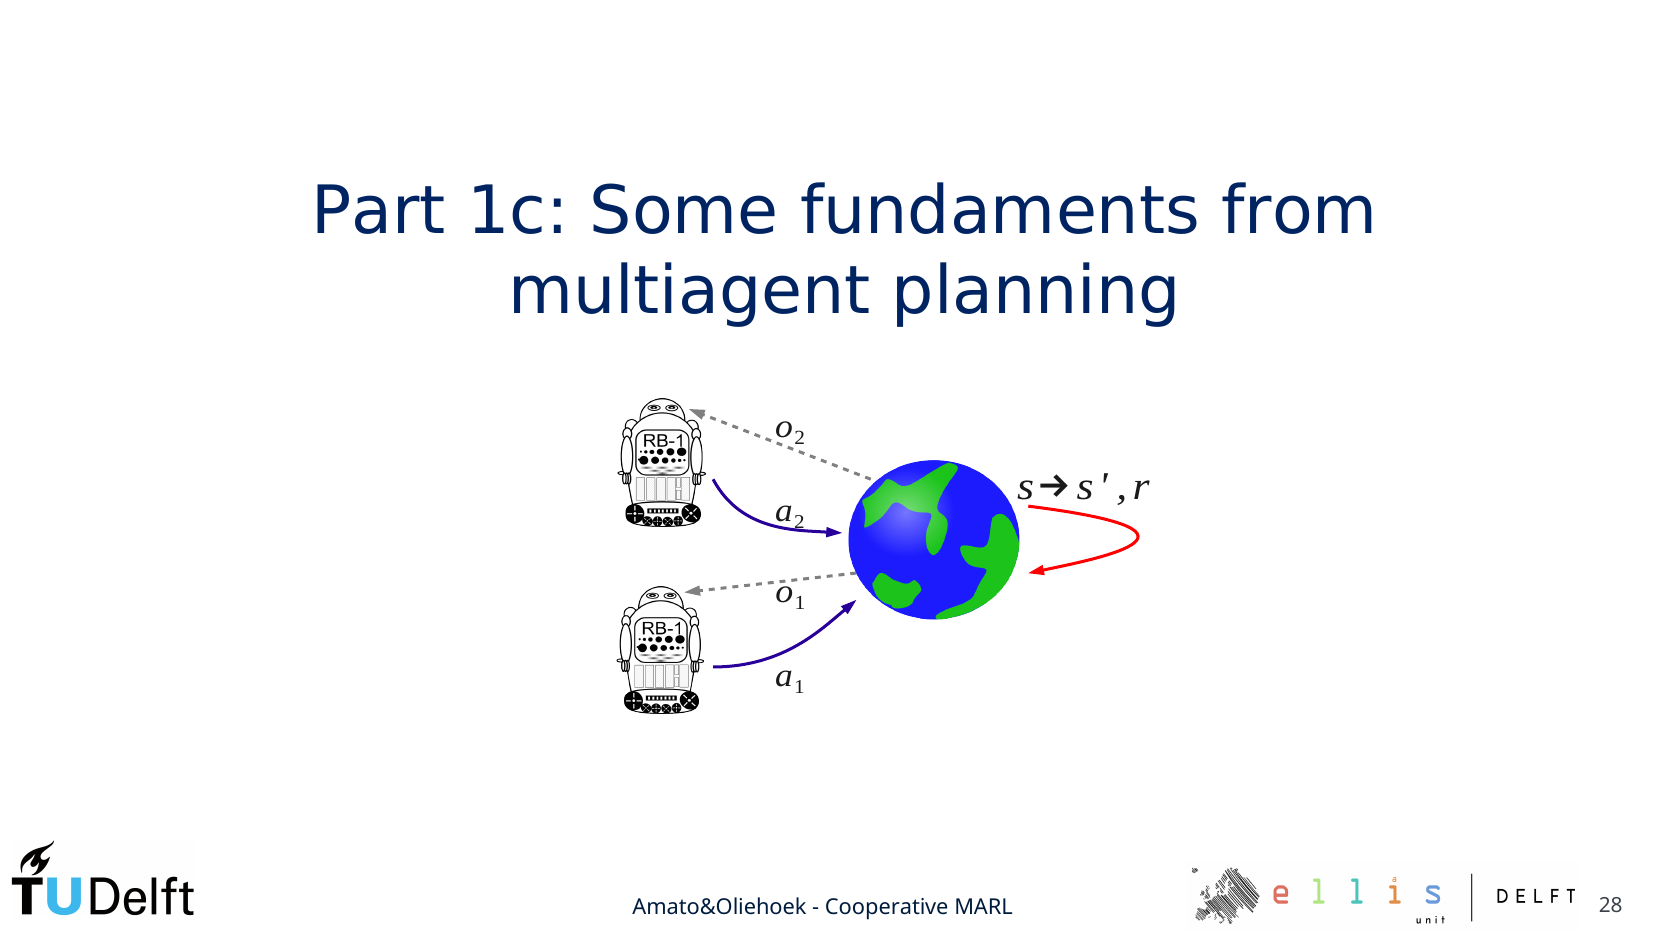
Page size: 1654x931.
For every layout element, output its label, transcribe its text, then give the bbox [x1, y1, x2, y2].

chart [769, 572, 811, 614]
picture [612, 586, 714, 714]
chart [769, 406, 811, 449]
chart [769, 656, 810, 699]
picture [1186, 860, 1580, 931]
picture [613, 398, 716, 527]
chart [1009, 463, 1158, 508]
picture [11, 840, 195, 917]
subtitle Part 1c: Some fundaments from multiagent planning [63, 124, 1571, 757]
picture [841, 452, 1027, 626]
chart [769, 491, 810, 534]
